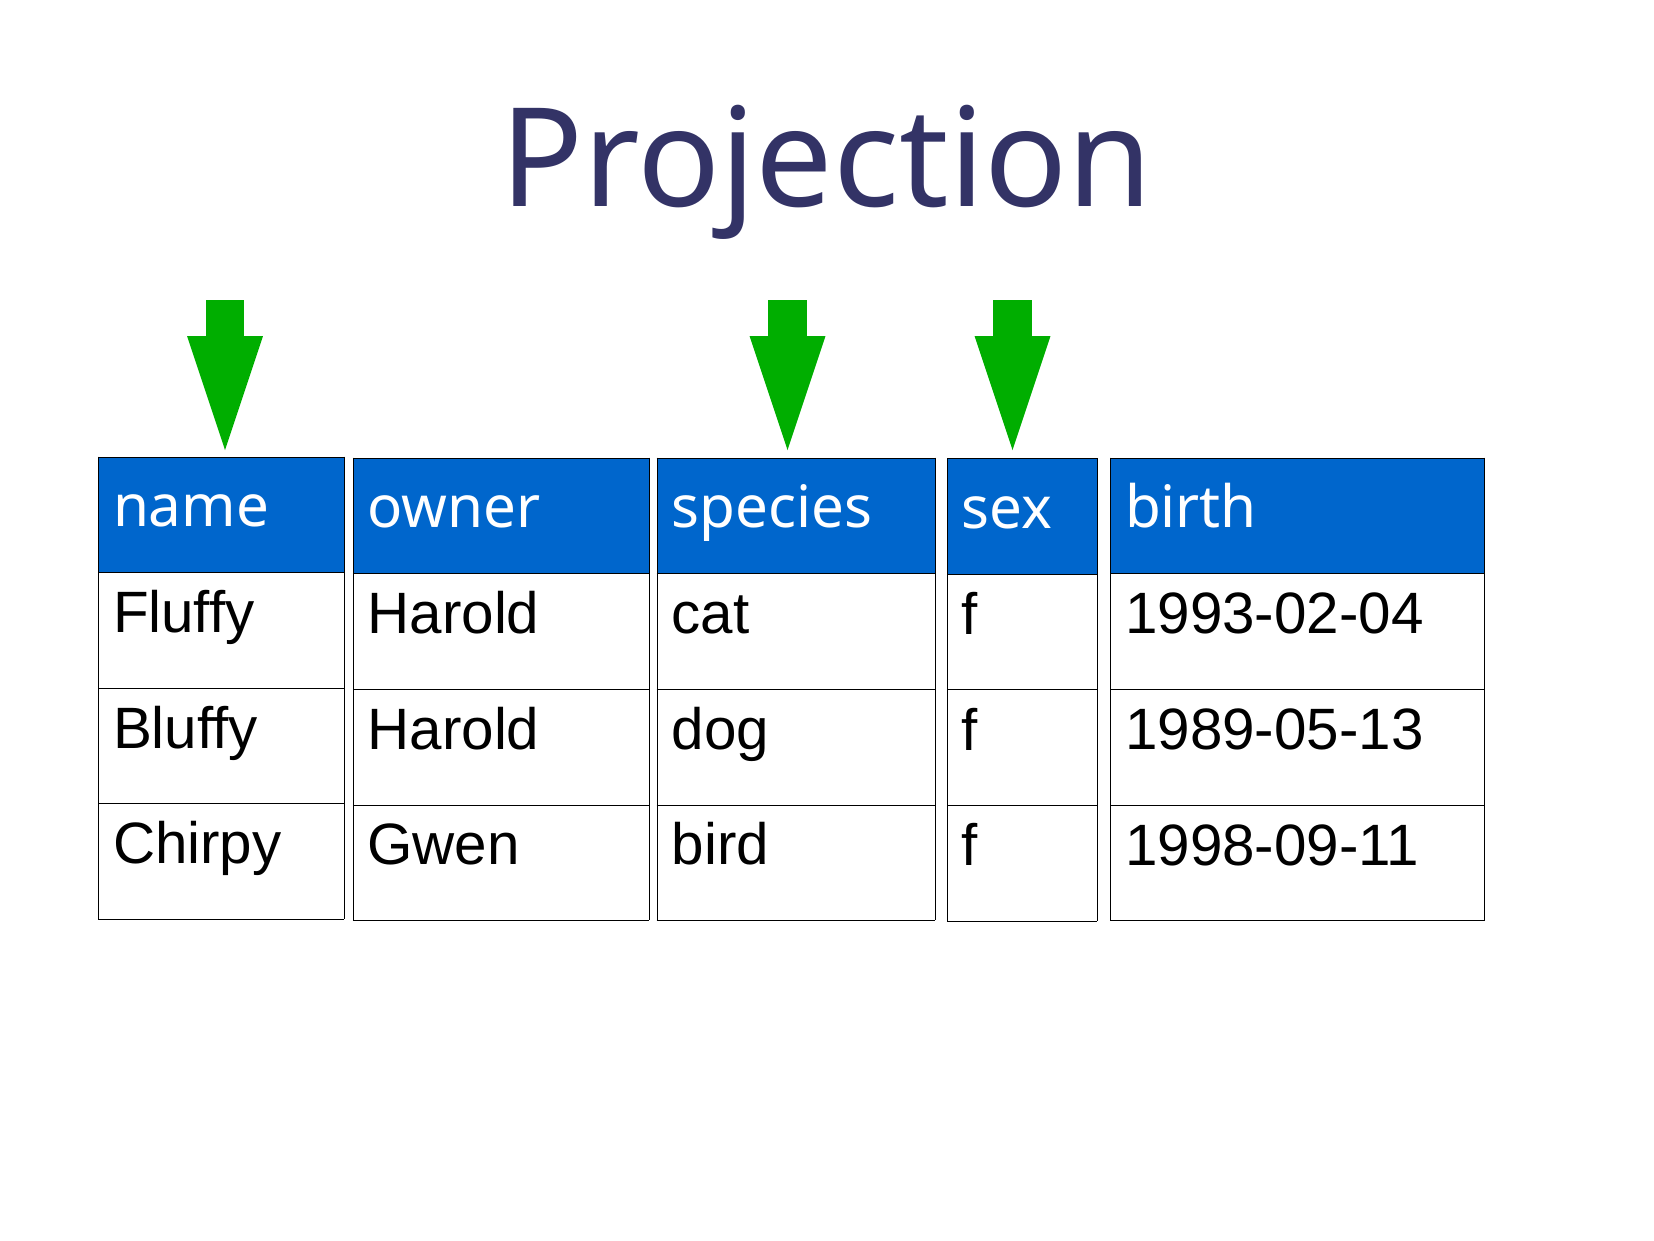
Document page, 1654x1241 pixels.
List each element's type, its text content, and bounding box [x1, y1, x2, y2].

table_header species [658, 459, 935, 573]
table_cell 1993-02-04 [1111, 574, 1484, 689]
table_header sex [948, 459, 1097, 574]
table_cell Bluffy [99, 689, 344, 803]
table_cell 1998-09-11 [1111, 806, 1484, 920]
title Projection [82, 56, 1571, 250]
table_cell Harold [354, 690, 649, 805]
table_cell f [948, 575, 1097, 689]
table_header name [99, 458, 344, 572]
table_cell Chirpy [99, 804, 344, 919]
table_cell bird [658, 806, 935, 920]
table_cell dog [658, 690, 935, 805]
table_header owner [354, 459, 649, 573]
table_cell cat [658, 574, 935, 689]
table_cell 1989-05-13 [1111, 690, 1484, 805]
table_cell Fluffy [99, 573, 344, 688]
table_cell f [948, 690, 1097, 805]
table_cell Harold [354, 574, 649, 689]
table_header birth [1111, 459, 1484, 573]
table_cell Gwen [354, 806, 649, 920]
table_cell f [948, 806, 1097, 921]
